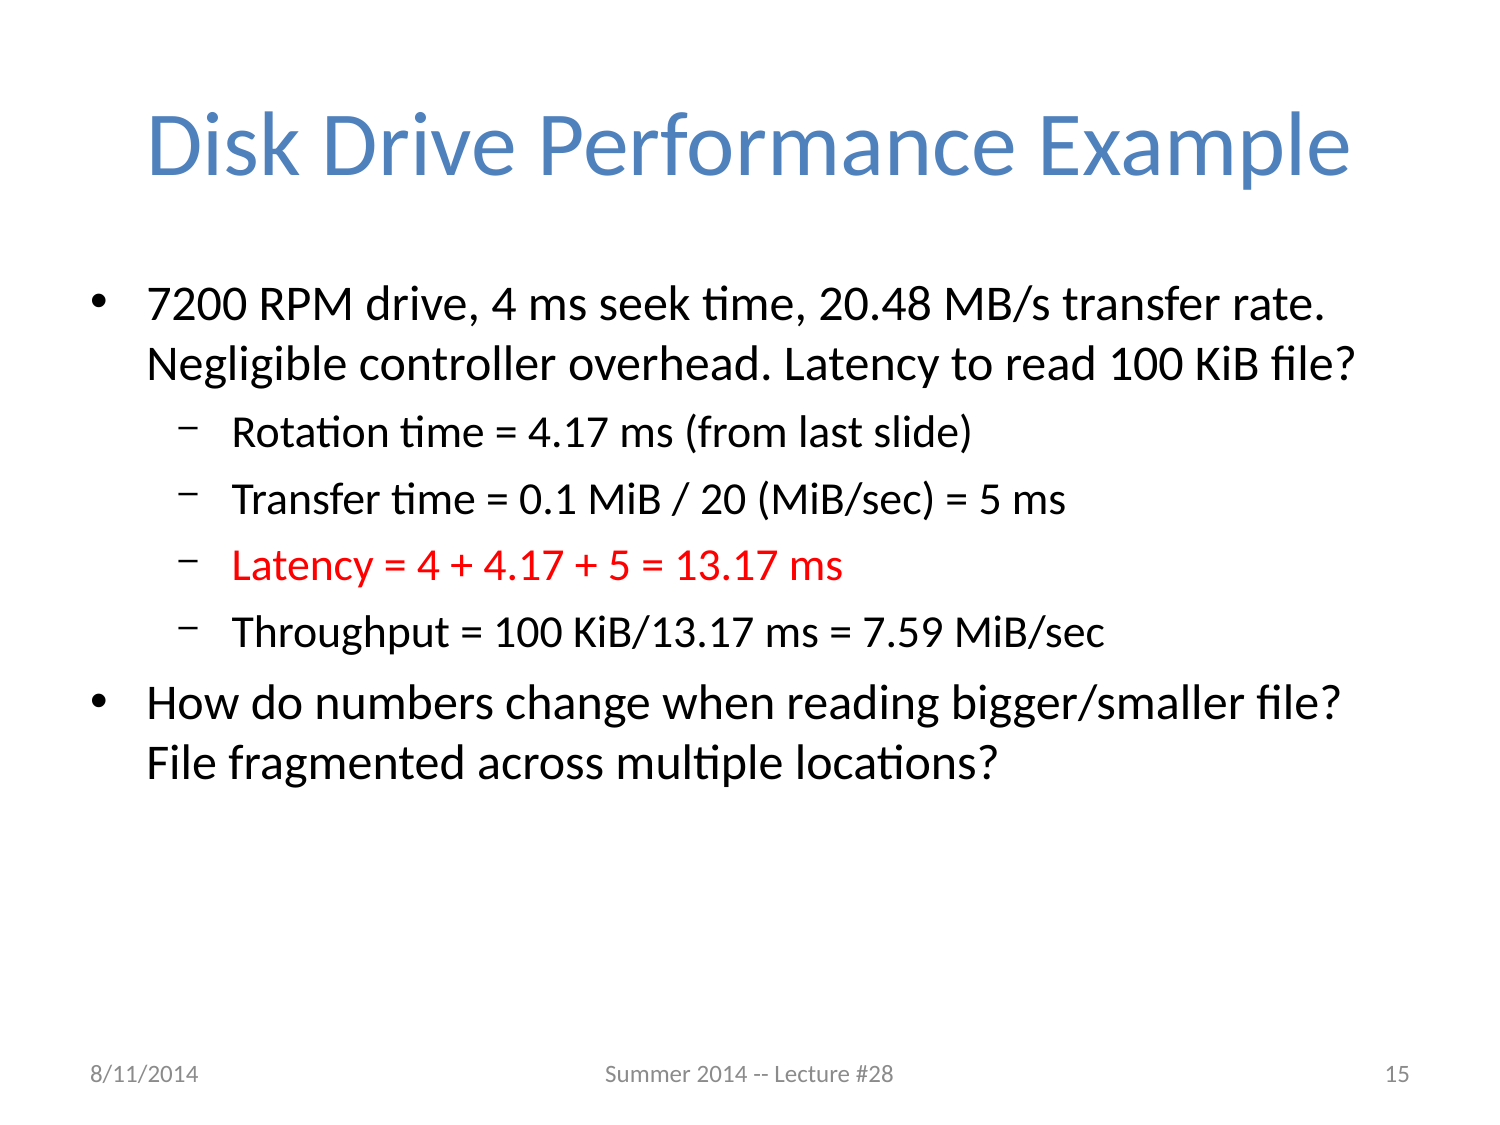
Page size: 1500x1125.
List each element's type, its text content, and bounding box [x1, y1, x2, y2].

footer Summer 2014 -- Lecture #28 [512, 1042, 988, 1103]
list 7200 RPM drive, 4 ms seek time, 20.48 MB/s transfer rate. Negligible controller overhead. Latency to read 100 KiB file? Rotation time = 4.17 ms (from last slide) Transfer time = 0.1 MiB / 20 (MiB/sec) = 5 ms Latency = 4 + 4.17 + 5 = 13.17 ms Throughput = 100 KiB/13.17 ms = 7.59 MiB/sec How do numbers change when reading bigger/smaller file? File fragmented across multiple locations? [75, 262, 1425, 1073]
slide_number 8/11/2014 [75, 1042, 425, 1103]
slide_number <number> [1074, 1042, 1425, 1103]
title Disk Drive Performance Example [75, 45, 1425, 233]
